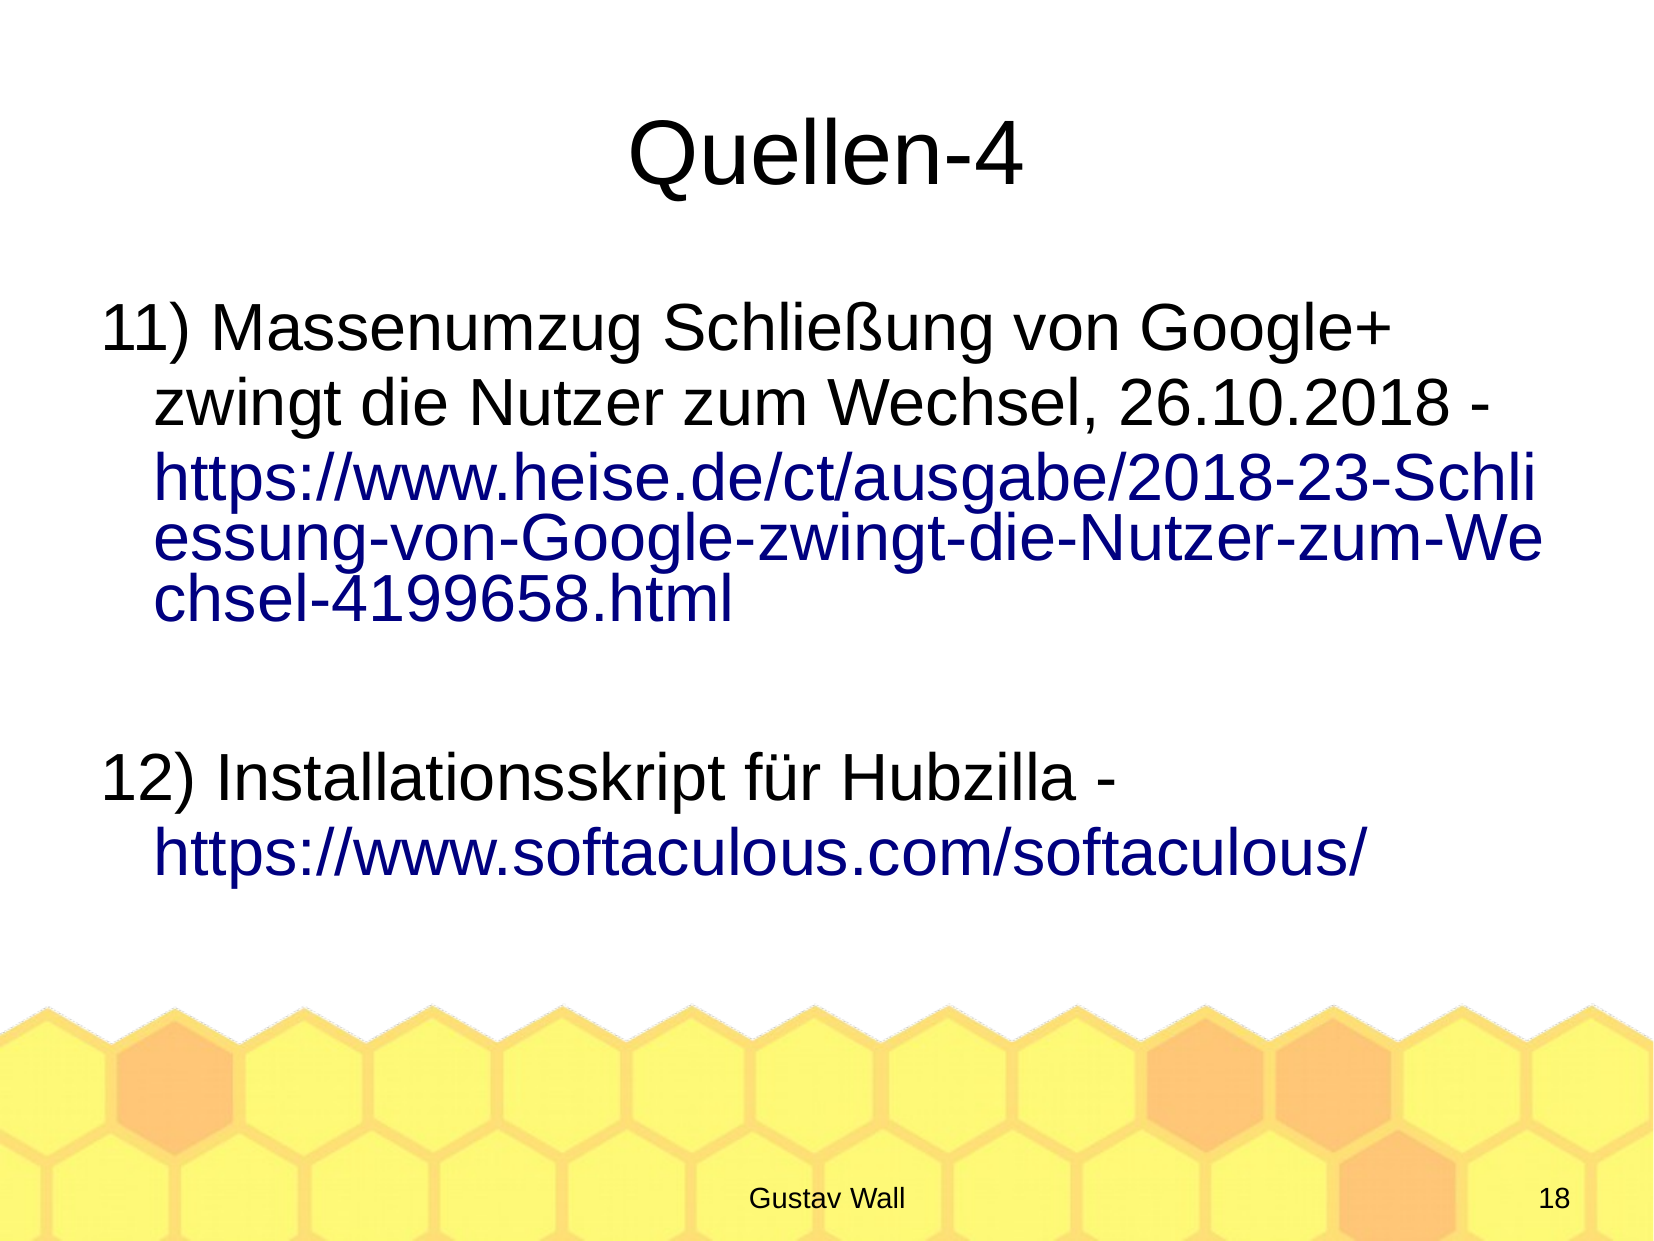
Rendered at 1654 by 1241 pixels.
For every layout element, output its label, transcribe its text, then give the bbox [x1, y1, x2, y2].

picture [0, 1001, 1654, 1241]
title Quellen-4 [82, 49, 1571, 257]
list Massenumzug Schließung von Google+ zwingt die Nutzer zum Wechsel, 26.10.2018 - https://www.heise.de/ct/ausgabe/2018-23-Schliessung-von-Google-zwingt-die-Nutzer-zum-Wechsel-4199658.html Installationsskript für Hubzilla - https://www.softaculous.com/softaculous/ [82, 290, 1571, 1010]
